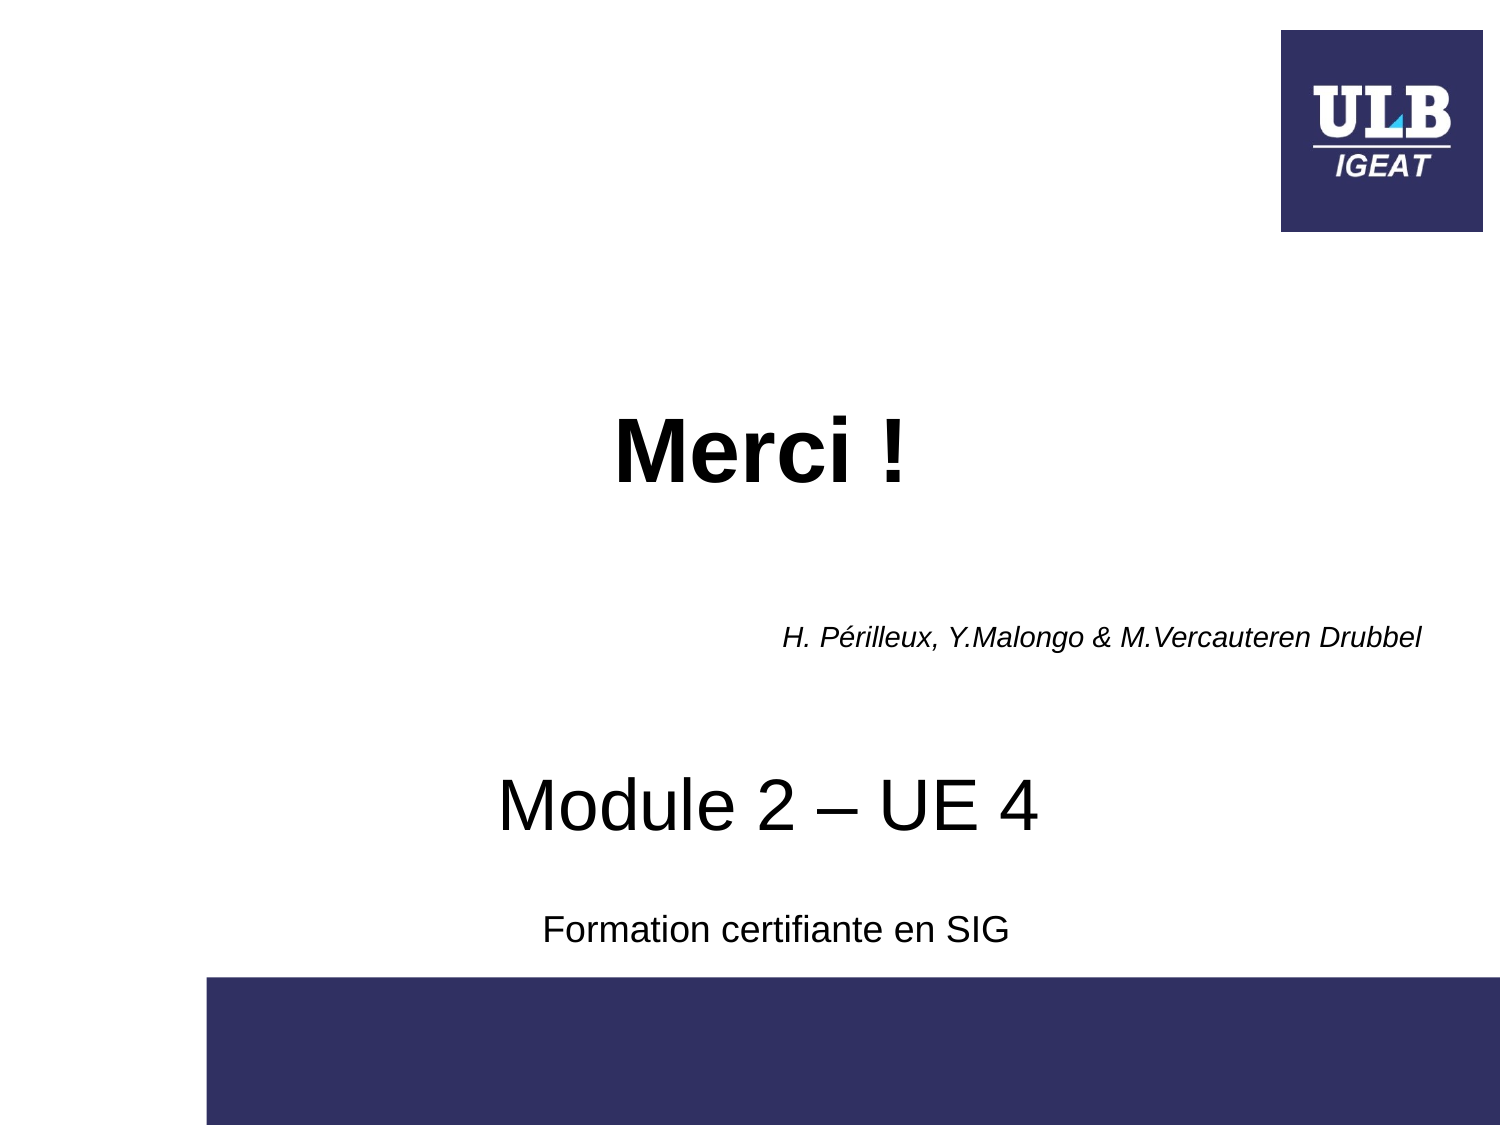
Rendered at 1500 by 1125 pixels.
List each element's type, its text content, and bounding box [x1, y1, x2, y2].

text_box Module 2 – UE 4 [403, 669, 1136, 869]
text_box Merci ! [163, 375, 1359, 516]
text_box Formation certifiante en SIG [410, 897, 1143, 955]
text_box H. Périlleux, Y.Malongo & M.Vercauteren Drubbel [181, 603, 1438, 669]
picture [1281, 30, 1483, 232]
